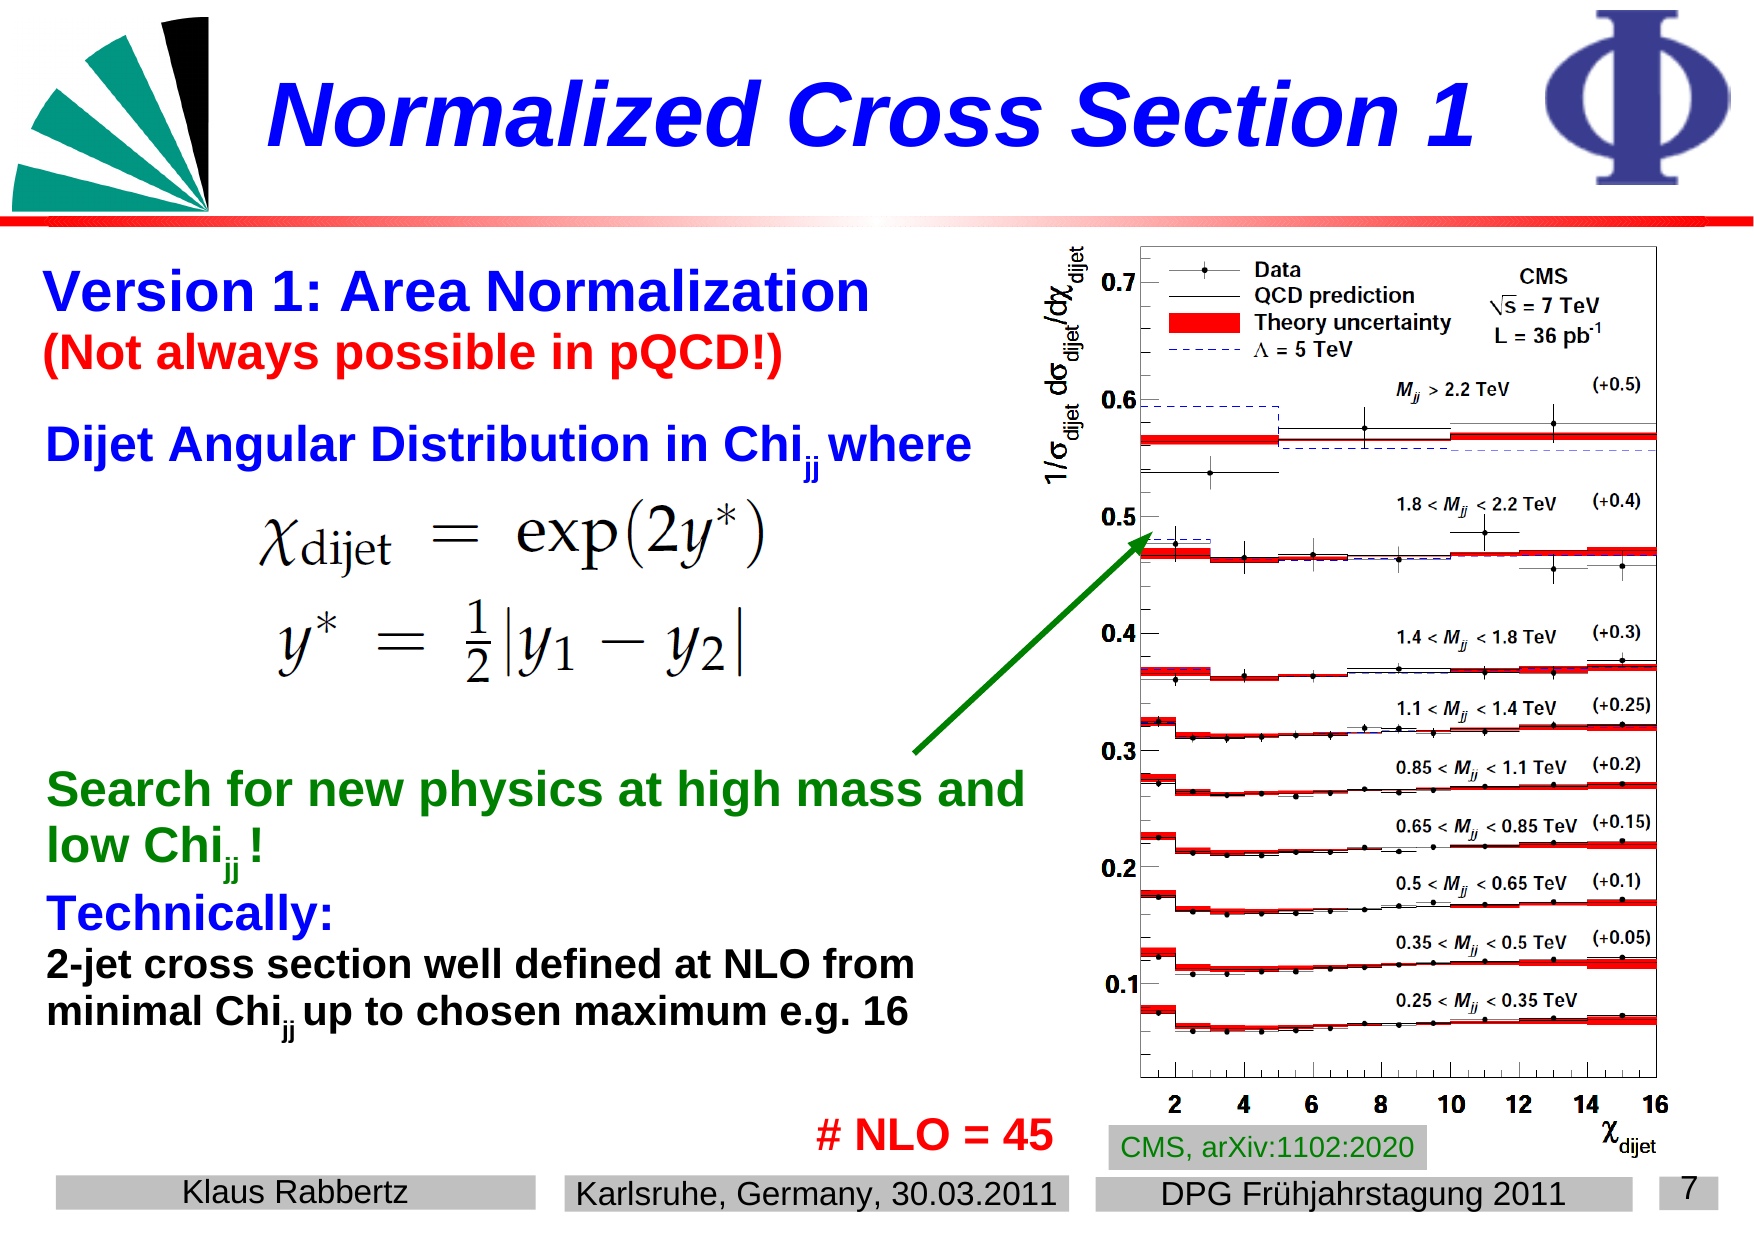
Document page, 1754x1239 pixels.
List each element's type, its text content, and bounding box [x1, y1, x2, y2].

picture [1035, 240, 1677, 1164]
text_box # NLO = 45 [804, 1103, 1067, 1167]
text_box Dijet Angular Distribution in Chijj where [33, 410, 986, 490]
picture [255, 494, 769, 583]
title Normalized Cross Section 1 [220, 22, 1525, 207]
picture [267, 596, 752, 687]
text_box Version 1: Area Normalization (Not always possible in pQCD!) [30, 253, 884, 386]
text_box CMS, arXiv:1102:2020 [1108, 1125, 1427, 1170]
picture [1545, 10, 1731, 185]
text_box Search for new physics at high mass and low Chijj ! Technically: 2-jet cross section well defined at NLO from minimal Chijj up to chosen maximum e.g. 16 [34, 755, 1040, 1106]
picture [12, 17, 209, 214]
